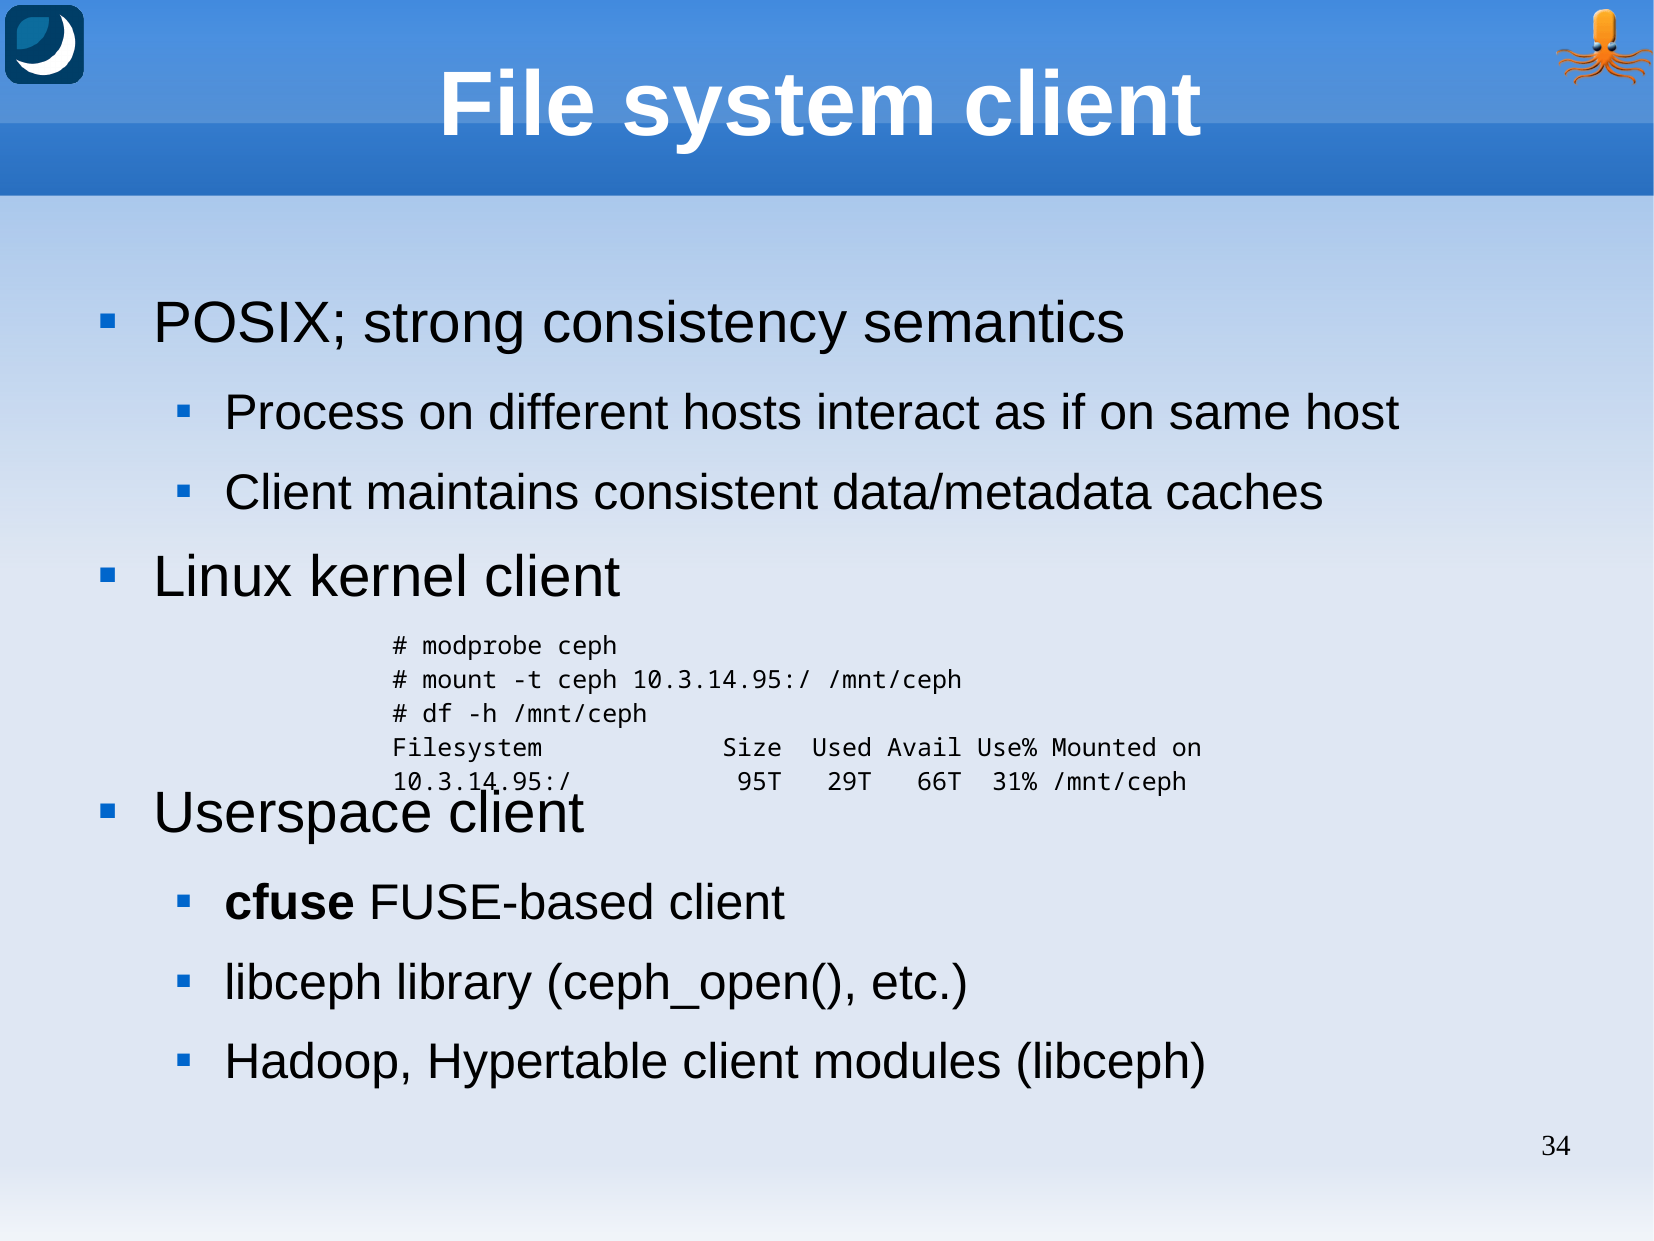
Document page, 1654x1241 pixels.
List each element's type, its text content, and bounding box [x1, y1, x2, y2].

list POSIX; strong consistency semantics Process on different hosts interact as if on same host Client maintains consistent data/metadata caches Linux kernel client Userspace client cfuse FUSE-based client libceph library (ceph_open(), etc.) Hadoop, Hypertable client modules (libceph) [82, 290, 1571, 1109]
title File system client [76, 0, 1565, 208]
text_box # modprobe ceph # mount -t ceph 10.3.14.95:/ /mnt/ceph # df -h /mnt/ceph Filesystem Size Used Avail Use% Mounted on 10.3.14.95:/ 95T 29T 66T 31% /mnt/ceph [377, 620, 1293, 925]
picture [0, 0, 1654, 1241]
